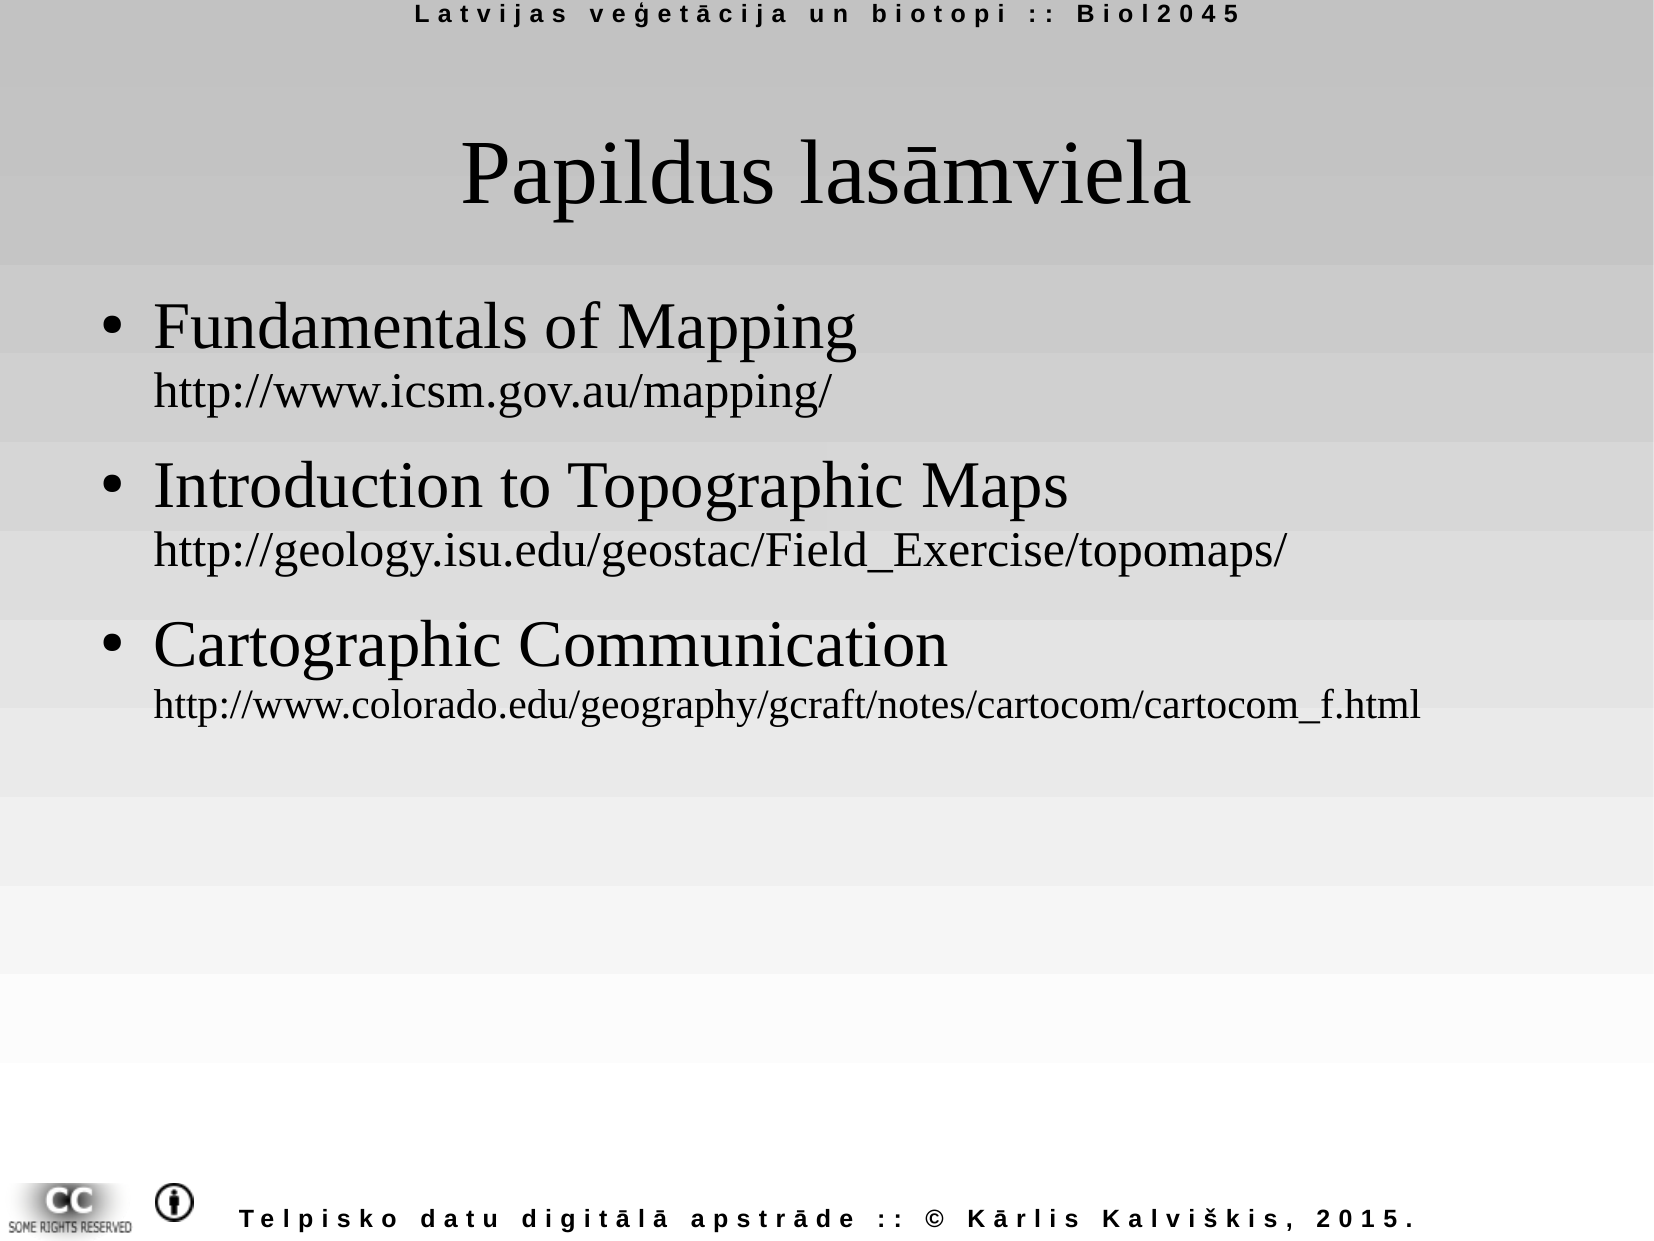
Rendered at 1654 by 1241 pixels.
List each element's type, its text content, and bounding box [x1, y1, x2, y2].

list Fundamentals of Mapping http://www.icsm.gov.au/mapping/ Introduction to Topographic Maps http://geology.isu.edu/geostac/Field_Exercise/topomaps/ Cartographic Communication http://www.colorado.edu/geography/gcraft/notes/cartocom/cartocom_f.html [82, 289, 1571, 1113]
title Papildus lasāmviela [29, 49, 1625, 296]
picture [0, 0, 1654, 1241]
